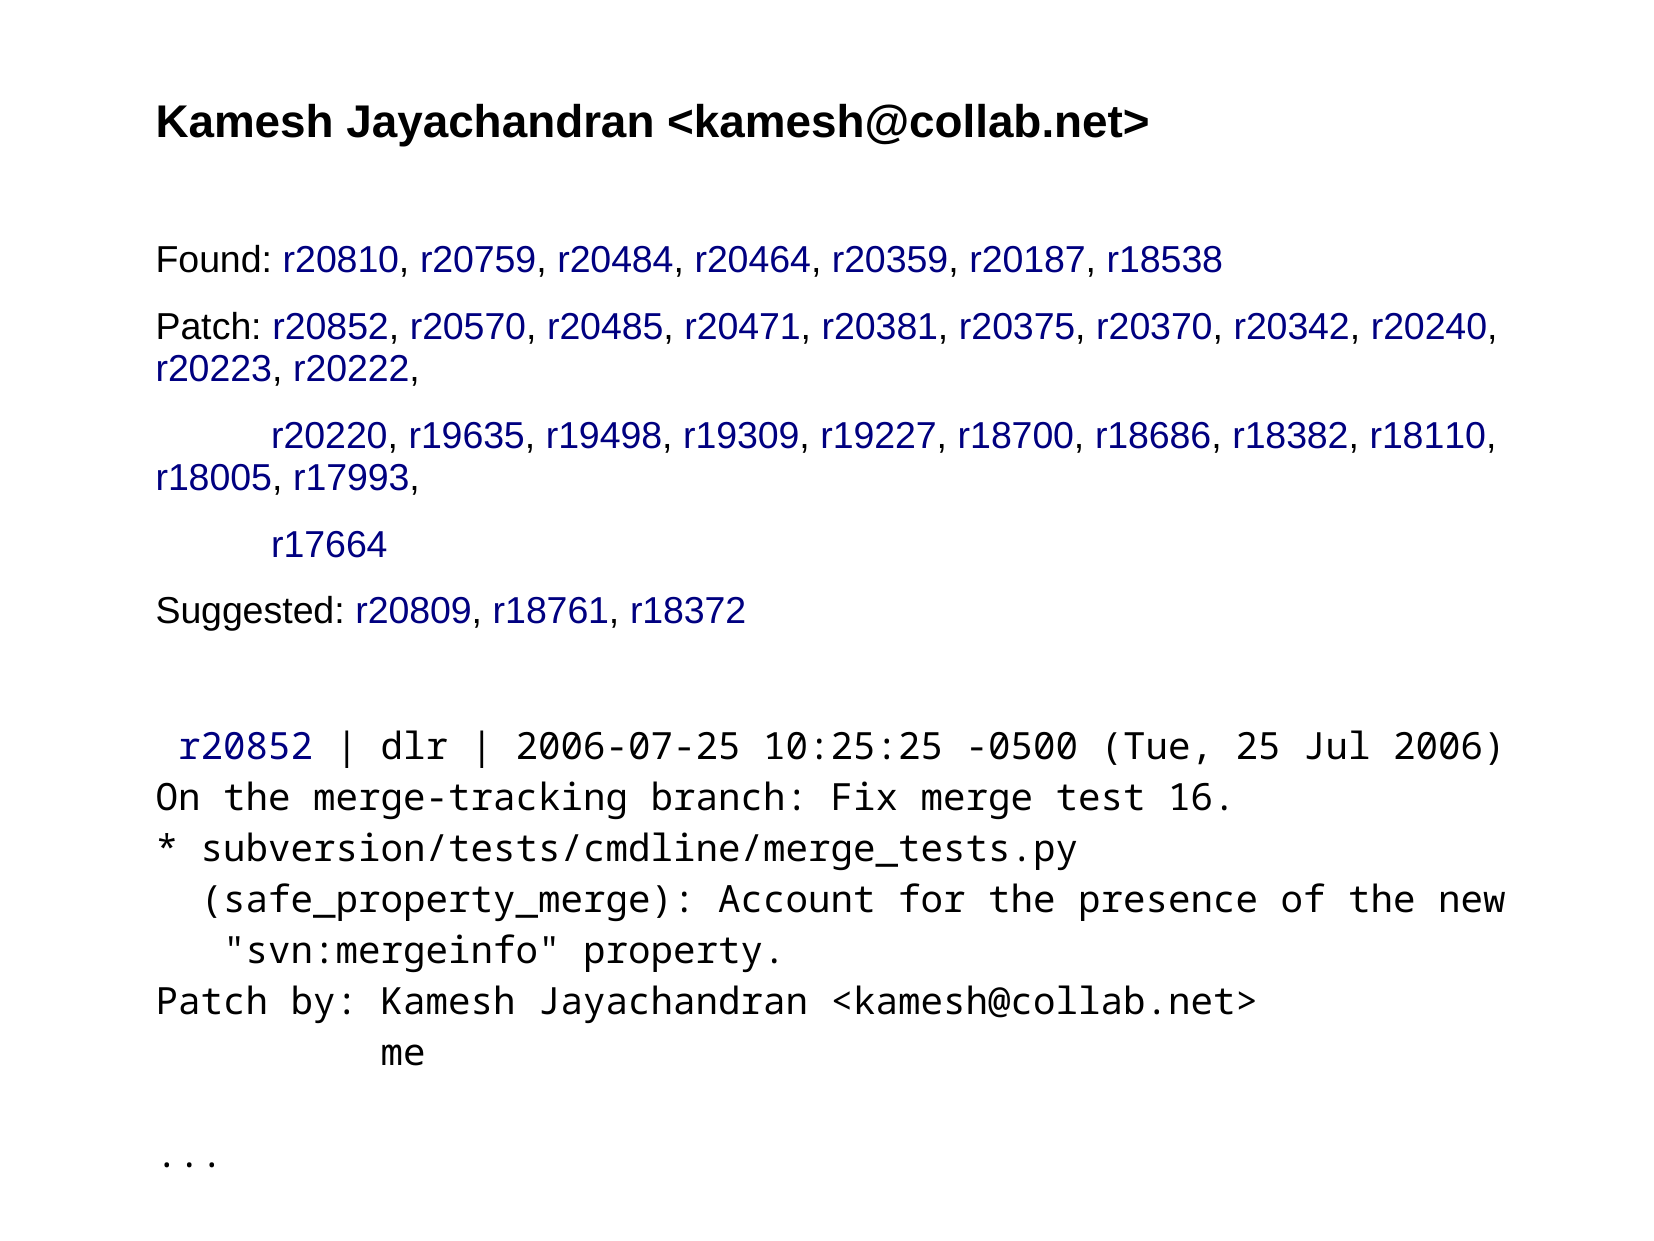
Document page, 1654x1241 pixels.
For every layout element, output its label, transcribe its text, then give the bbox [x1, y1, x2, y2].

text_box Kamesh Jayachandran <kamesh@collab.net> Found: r20810, r20759, r20484, r20464, r20359, r20187, r18538 Patch: r20852, r20570, r20485, r20471, r20381, r20375, r20370, r20342, r20240, r20223, r20222, r20220, r19635, r19498, r19309, r19227, r18700, r18686, r18382, r18110, r18005, r17993, r17664 Suggested: r20809, r18761, r18372 r20852 | dlr | 2006-07-25 10:25:25 -0500 (Tue, 25 Jul 2006) On the merge-tracking branch: Fix merge test 16. * subversion/tests/cmdline/merge_tests.py (safe_property_merge): Account for the presence of the new "svn:mergeinfo" property. Patch by: Kamesh Jayachandran <kamesh@collab.net> me ... ... [140, 88, 1605, 1159]
